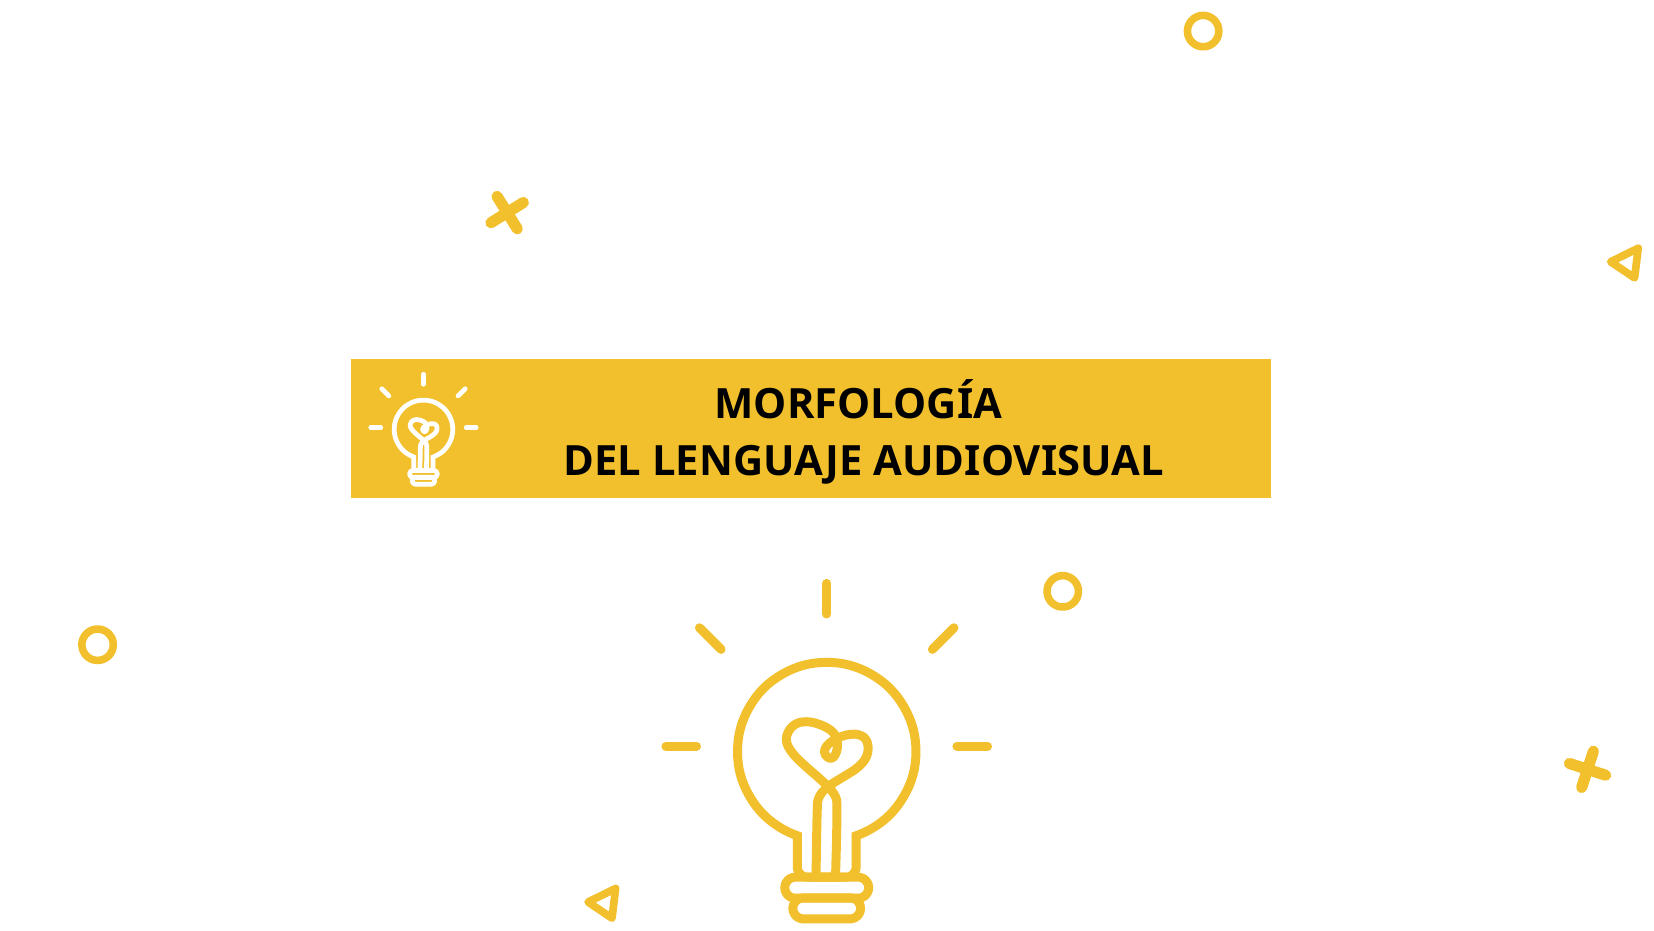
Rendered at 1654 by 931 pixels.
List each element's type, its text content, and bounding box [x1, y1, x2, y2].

text_box MORFOLOGÍA DEL LENGUAJE AUDIOVISUAL [487, 339, 1241, 523]
